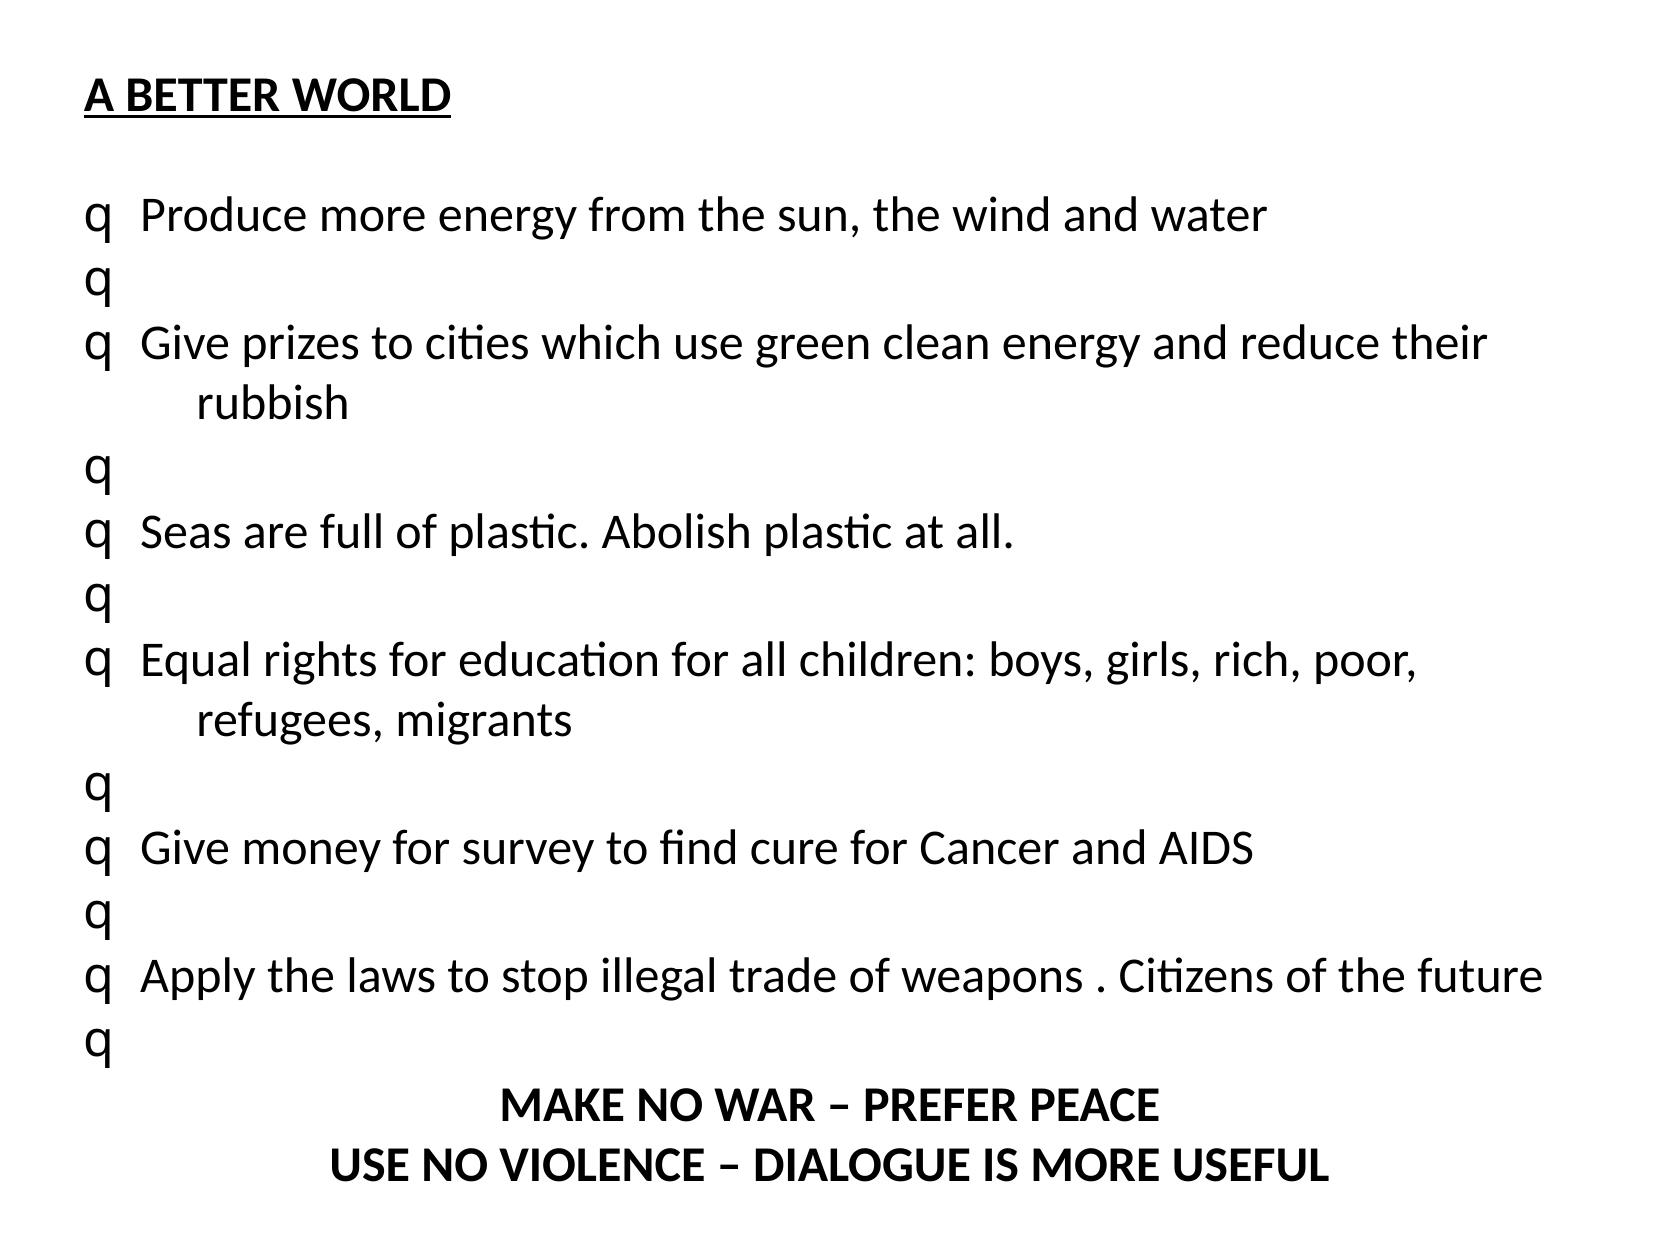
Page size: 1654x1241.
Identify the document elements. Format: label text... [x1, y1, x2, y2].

text_box A BETTER WORLD Produce more energy from the sun, the wind and water Give prizes to cities which use green clean energy and reduce their rubbish Seas are full of plastic. Abolish plastic at all. Equal rights for education for all children: boys, girls, rich, poor, refugees, migrants Give money for survey to find cure for Cancer and AIDS Apply the laws to stop illegal trade of weapons . Citizens of the future MAKE NO WAR – PREFER PEACE USE NO VIOLENCE – DIALOGUE IS MORE USEFUL [68, 54, 1592, 1160]
